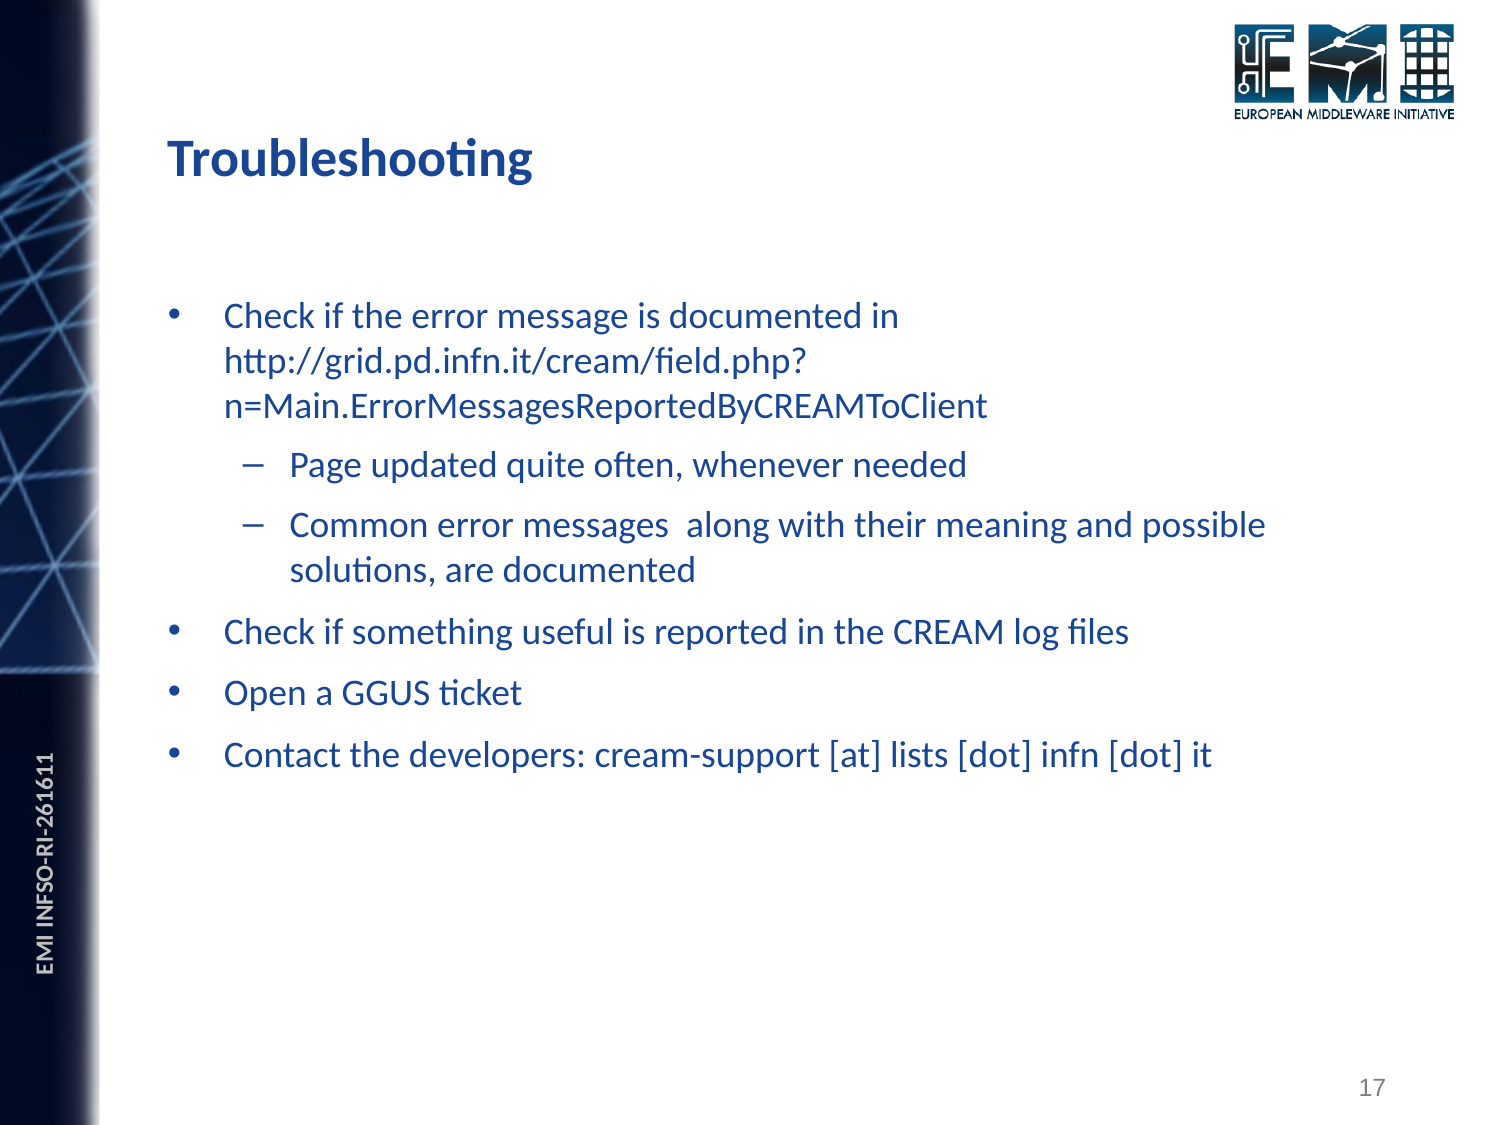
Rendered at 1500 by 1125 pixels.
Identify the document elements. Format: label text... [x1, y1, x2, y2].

text_box Troubleshooting [153, 115, 1388, 196]
list Check if the error message is documented in http://grid.pd.infn.it/cream/field.php?n=Main.ErrorMessagesReportedByCREAMToClient Page updated quite often, whenever needed Common error messages along with their meaning and possible solutions, are documented Check if something useful is reported in the CREAM log files Open a GGUS ticket Contact the developers: cream-support [at] lists [dot] infn [dot] it [153, 221, 1381, 1053]
picture [0, 0, 111, 1125]
text_box <number> [1343, 1063, 1426, 1123]
picture [1185, 8, 1500, 140]
